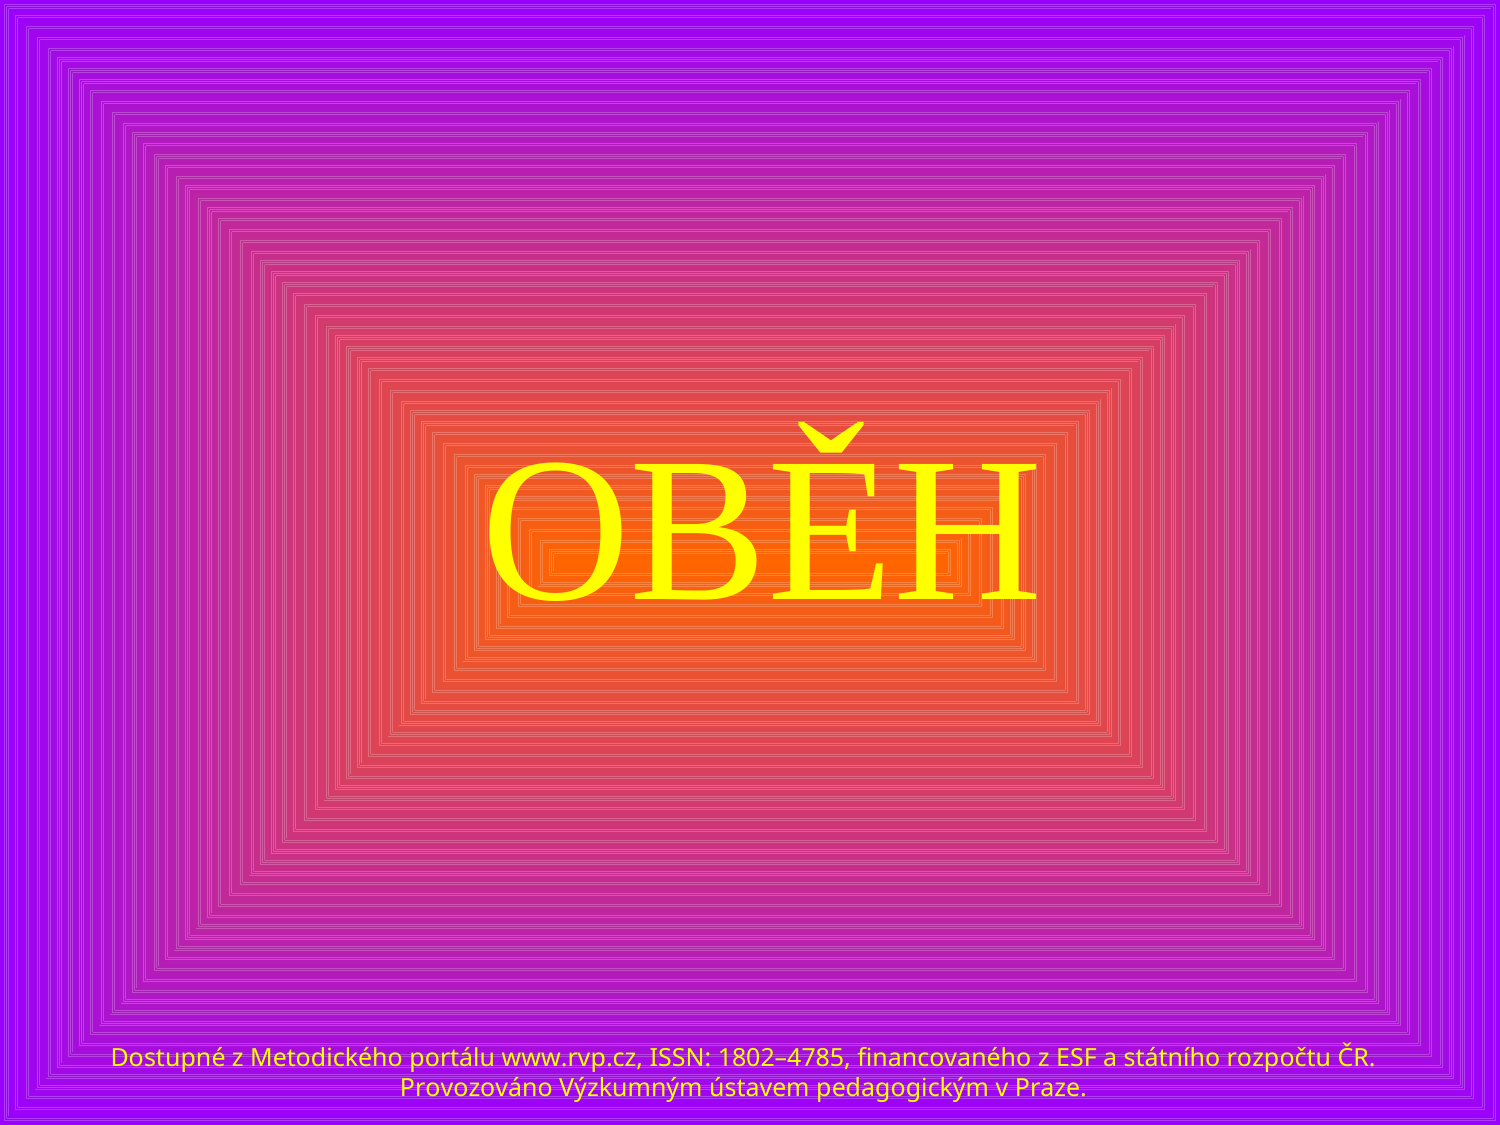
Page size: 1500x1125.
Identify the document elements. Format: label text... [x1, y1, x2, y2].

text_box Dostupné z Metodického portálu www.rvp.cz, ISSN: 1802–4785, financovaného z ESF a státního rozpočtu ČR. Provozováno Výzkumným ústavem pedagogickým v Praze. [35, 1041, 1454, 1102]
text_box OBĚH [100, 385, 1424, 649]
